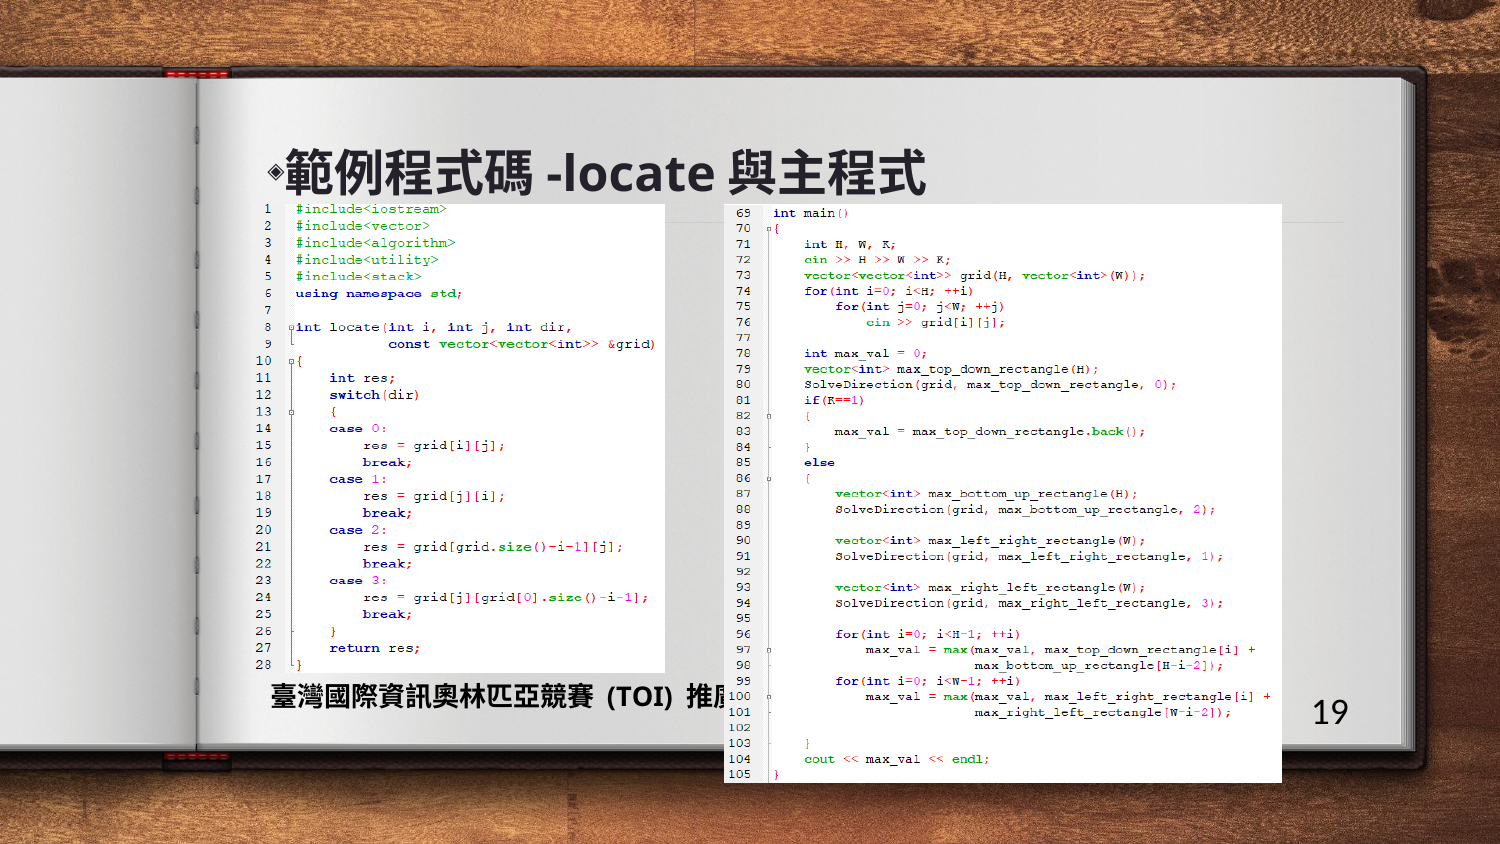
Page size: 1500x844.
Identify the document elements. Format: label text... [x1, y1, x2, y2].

list 範例程式碼-locate與主程式 [252, 126, 1194, 226]
picture [724, 204, 1282, 783]
picture [252, 204, 665, 673]
text_box [1295, 672, 1386, 737]
